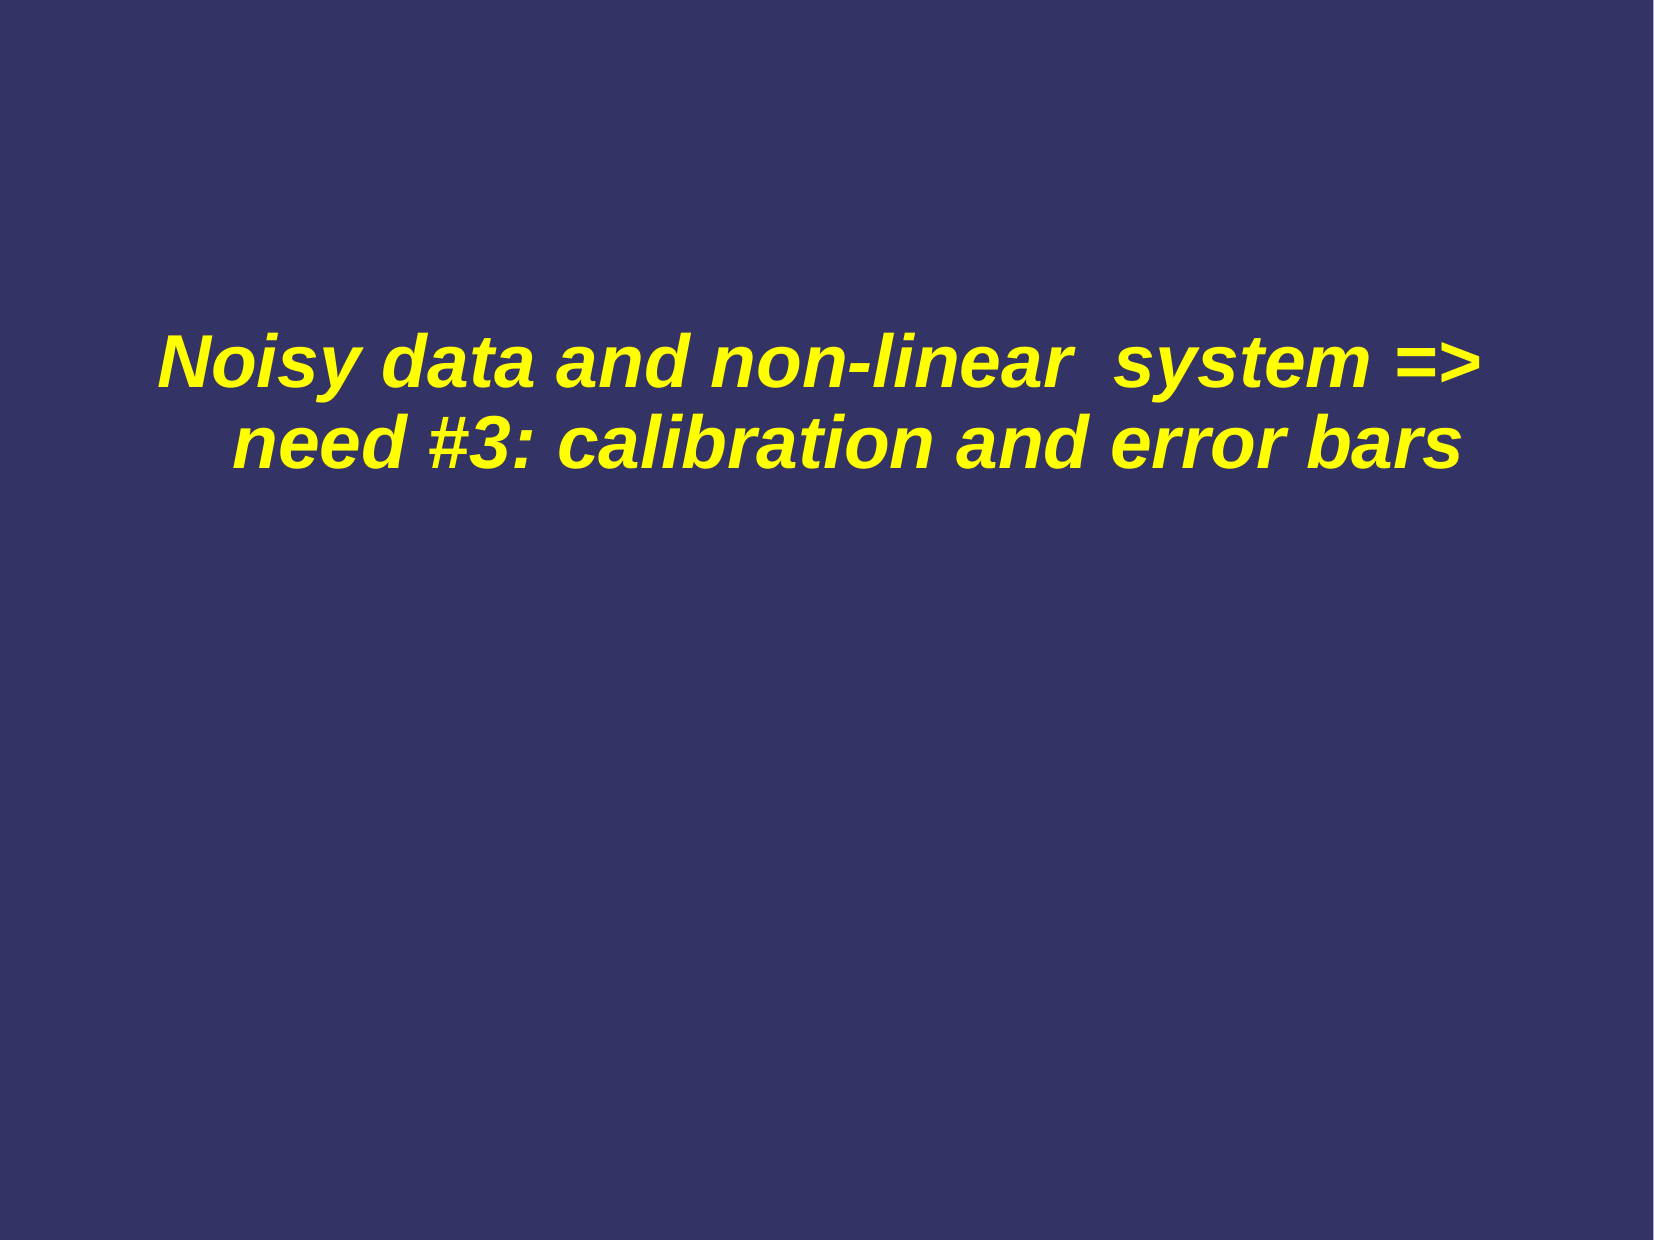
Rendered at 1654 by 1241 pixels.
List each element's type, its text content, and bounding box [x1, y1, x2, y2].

title Noisy data and non-linear system => need #3: calibration and error bars [113, 303, 1526, 504]
